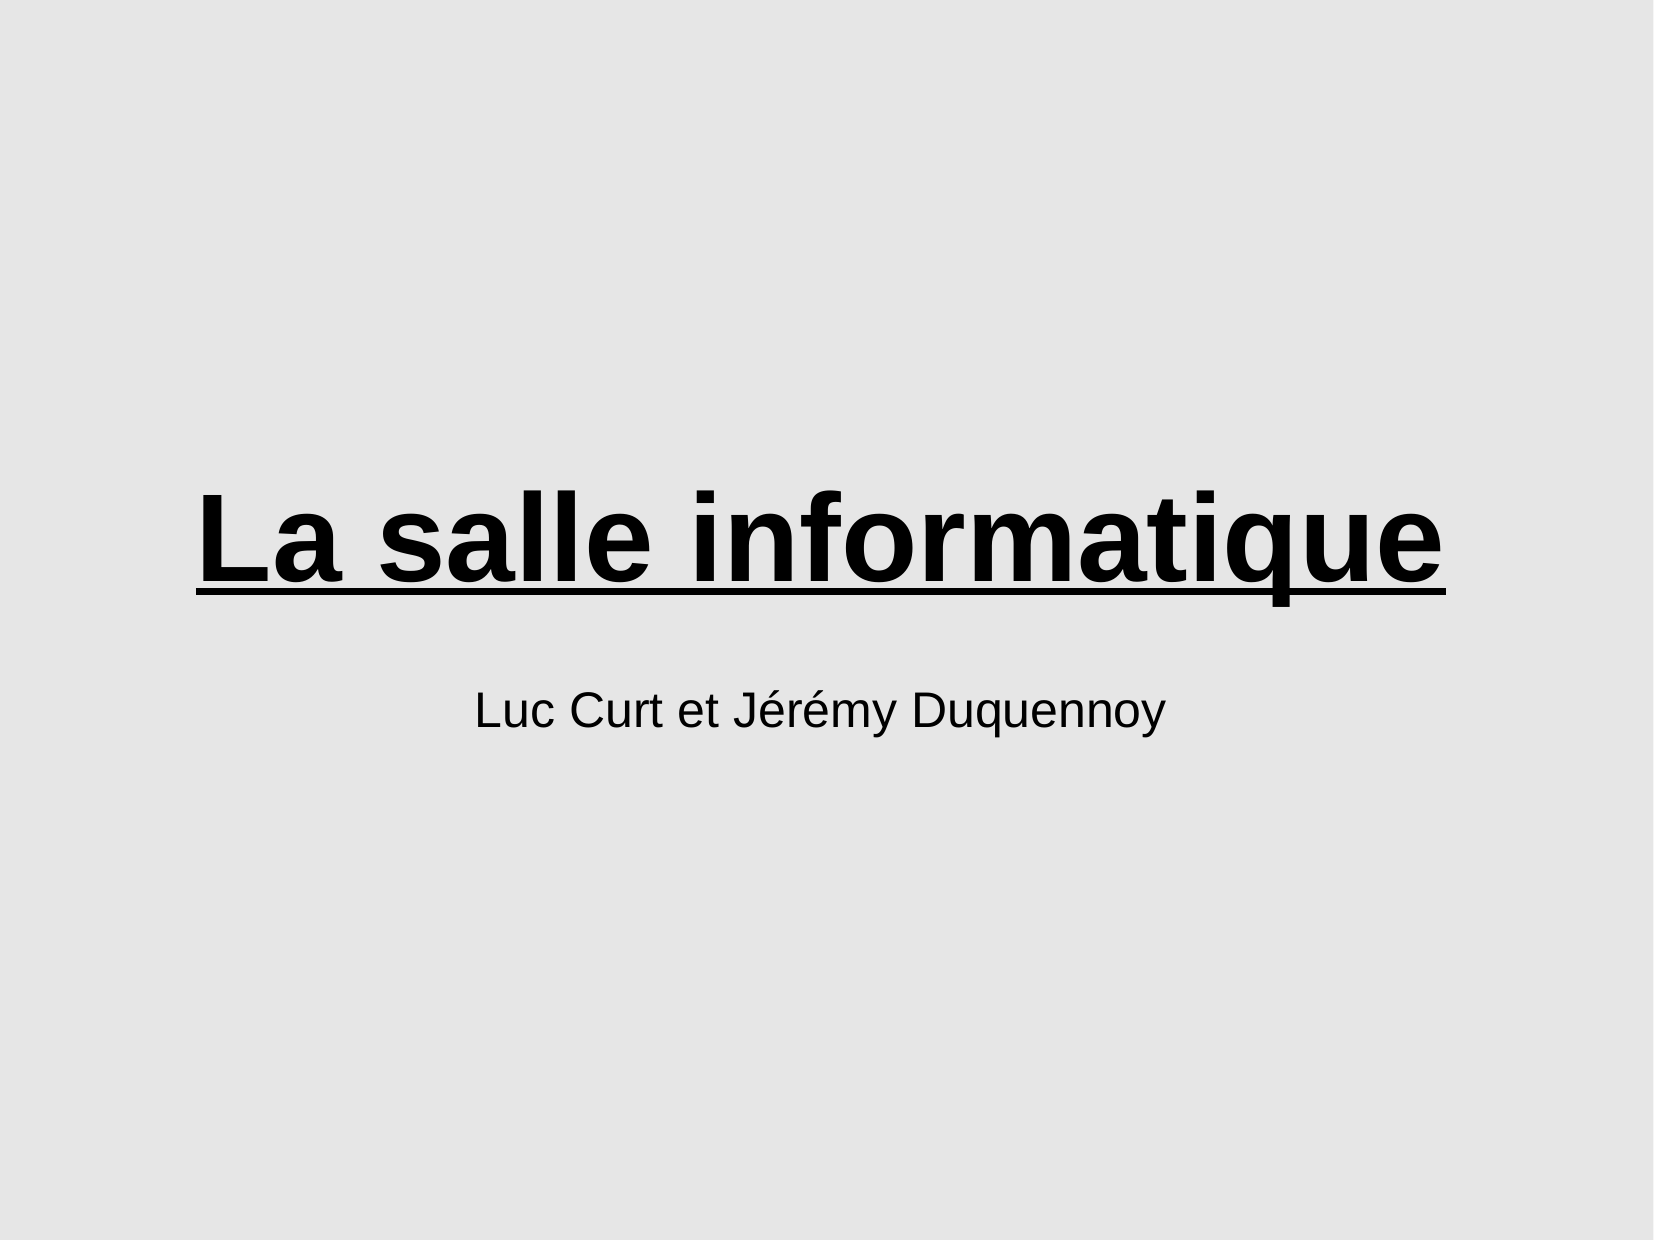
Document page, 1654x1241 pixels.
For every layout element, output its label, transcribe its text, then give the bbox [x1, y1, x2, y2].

title La salle informatique Luc Curt et Jérémy Duquennoy [76, 467, 1565, 739]
